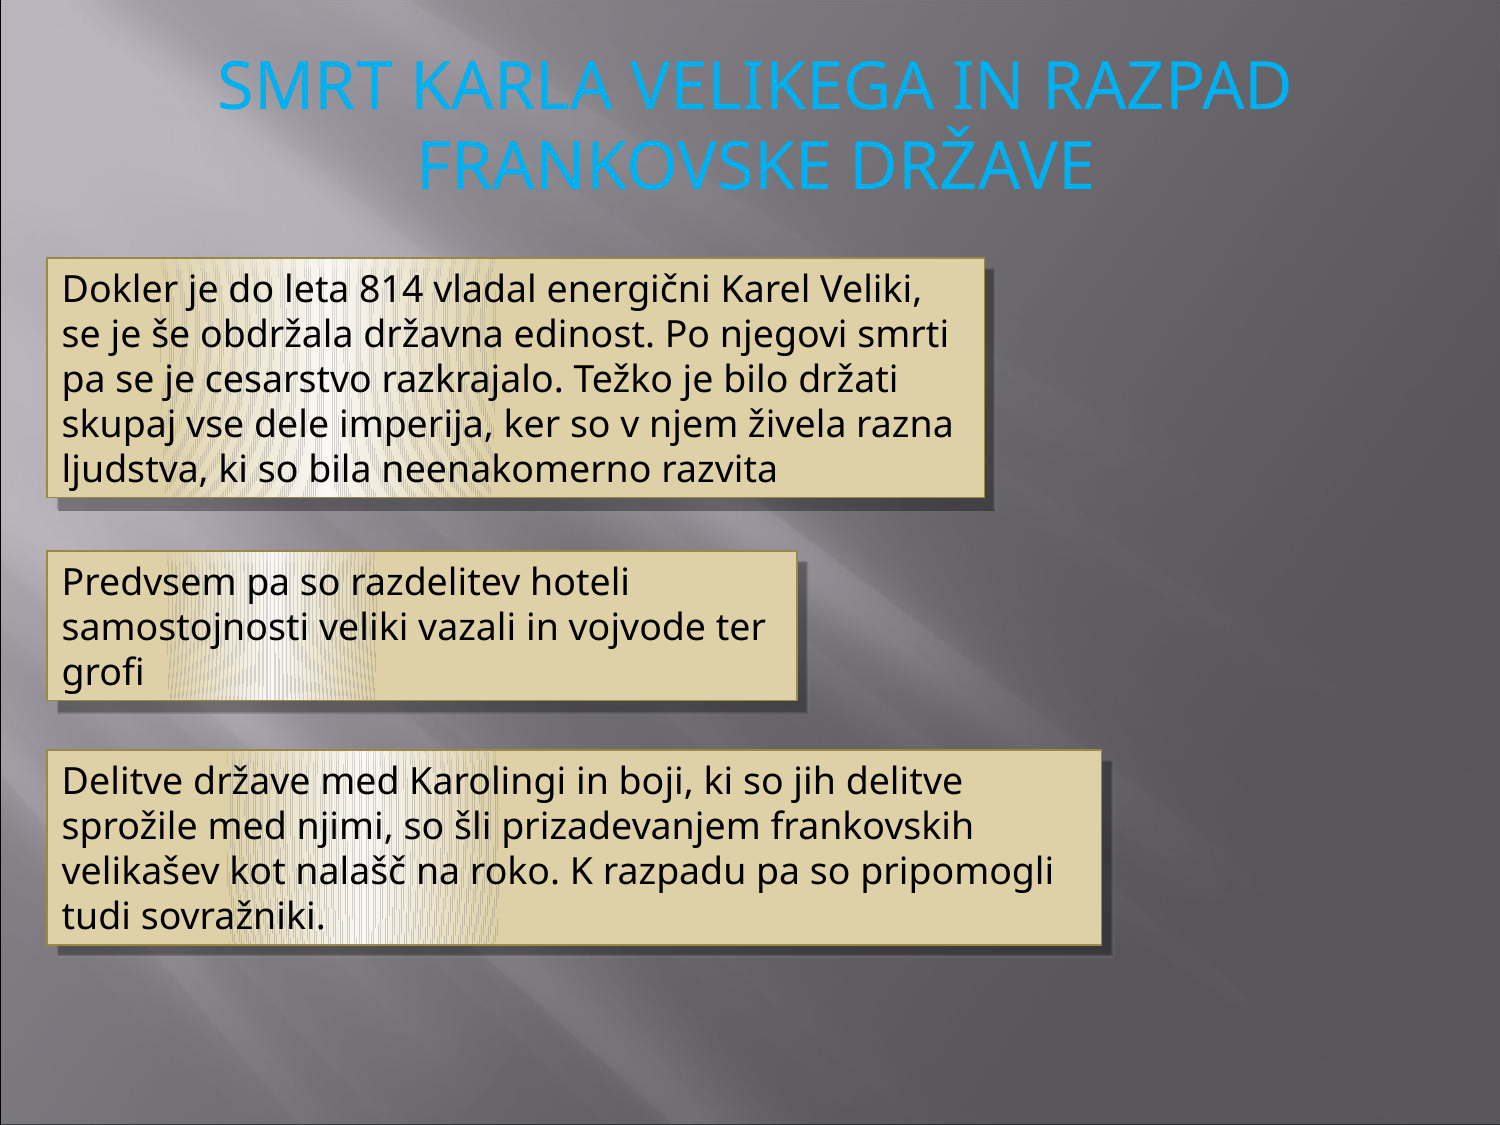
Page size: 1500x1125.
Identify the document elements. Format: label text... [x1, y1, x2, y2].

text_box Predvsem pa so razdelitev hoteli samostojnosti veliki vazali in vojvode ter grofi [46, 550, 797, 701]
picture [0, 0, 1500, 1125]
text_box Dokler je do leta 814 vladal energični Karel Veliki, se je še obdržala državna edinost. Po njegovi smrti pa se je cesarstvo razkrajalo. Težko je bilo držati skupaj vse dele imperija, ker so v njem živela razna ljudstva, ki so bila neenakomerno razvita [46, 257, 985, 498]
text_box SMRT KARLA VELIKEGA IN RAZPAD FRANKOVSKE DRŽAVE [105, 35, 1407, 290]
text_box Delitve države med Karolingi in boji, ki so jih delitve sprožile med njimi, so šli prizadevanjem frankovskih velikašev kot nalašč na roko. K razpadu pa so pripomogli tudi sovražniki. [46, 749, 1102, 945]
